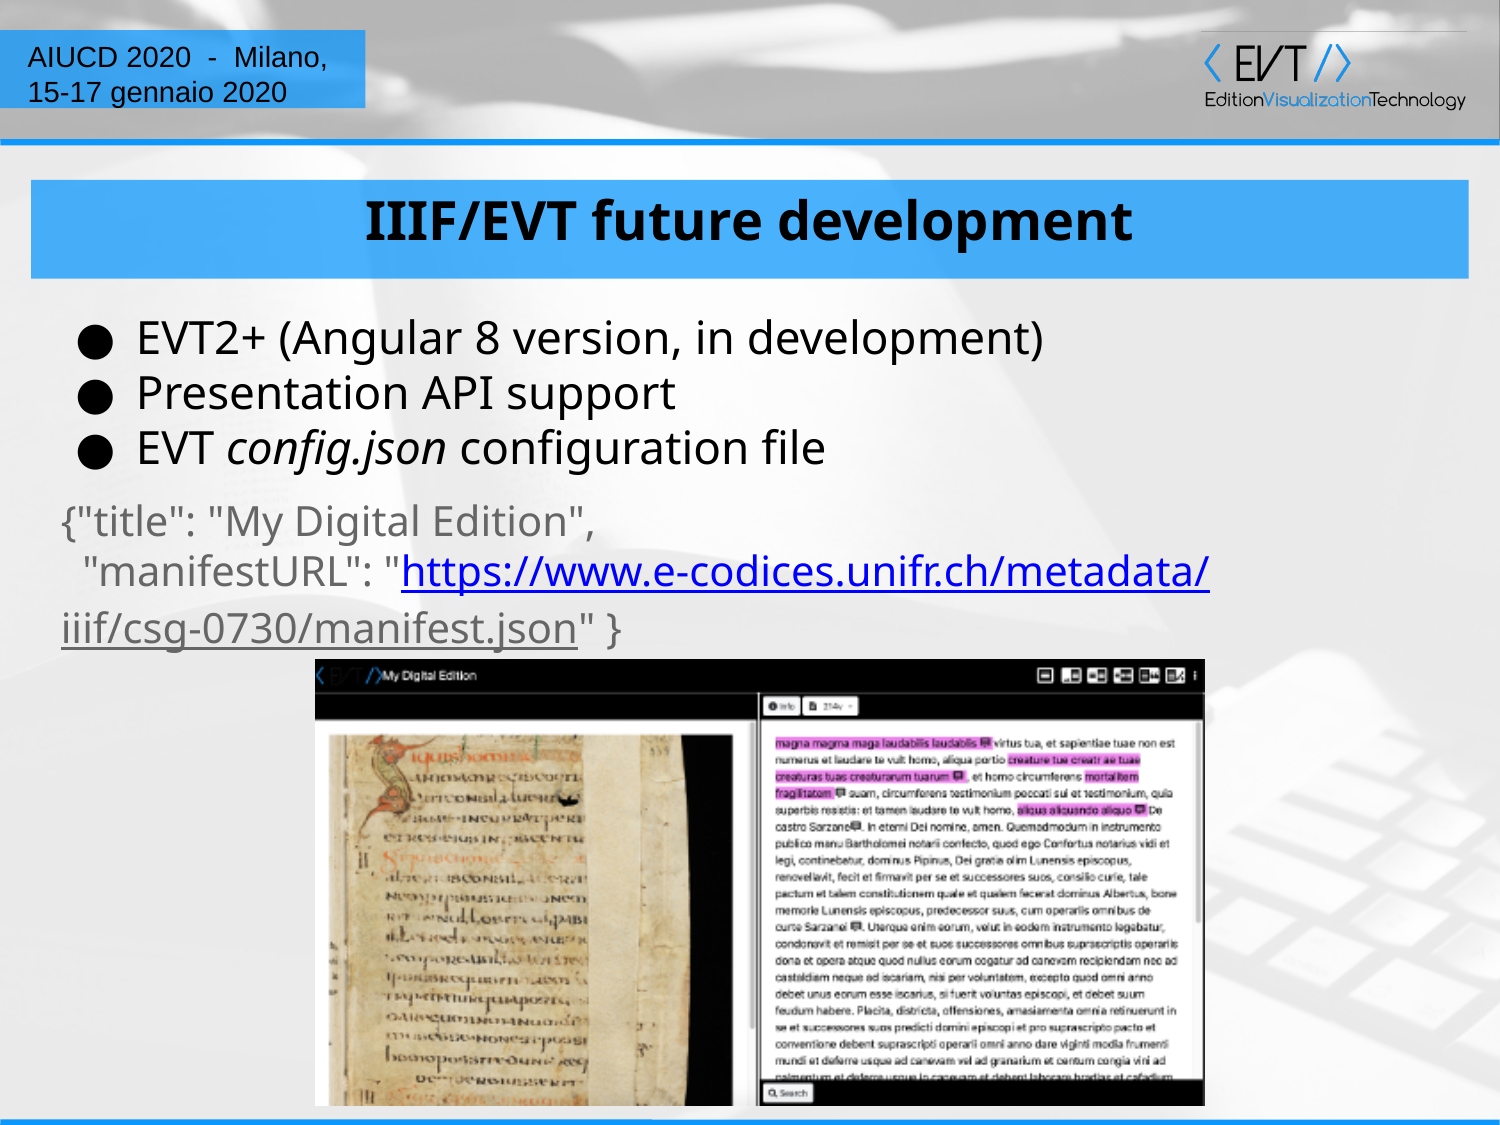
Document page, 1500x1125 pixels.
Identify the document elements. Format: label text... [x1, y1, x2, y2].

list EVT2+ (Angular 8 version, in development) Presentation API support EVT config.json configuration file {"title": "My Digital Edition", "manifestURL": "https://www.e-codices.unifr.ch/metadata/ iiif/csg-0730/manifest.json" } [51, 299, 1436, 875]
text_box refers to www.ancientwisdoms.ac.uk/media/ontology/sawsOntology.owl#refersTo [0, 30, 366, 109]
picture [1201, 31, 1467, 112]
title IIIF/EVT future development [31, 176, 1469, 276]
picture [315, 659, 1205, 1106]
